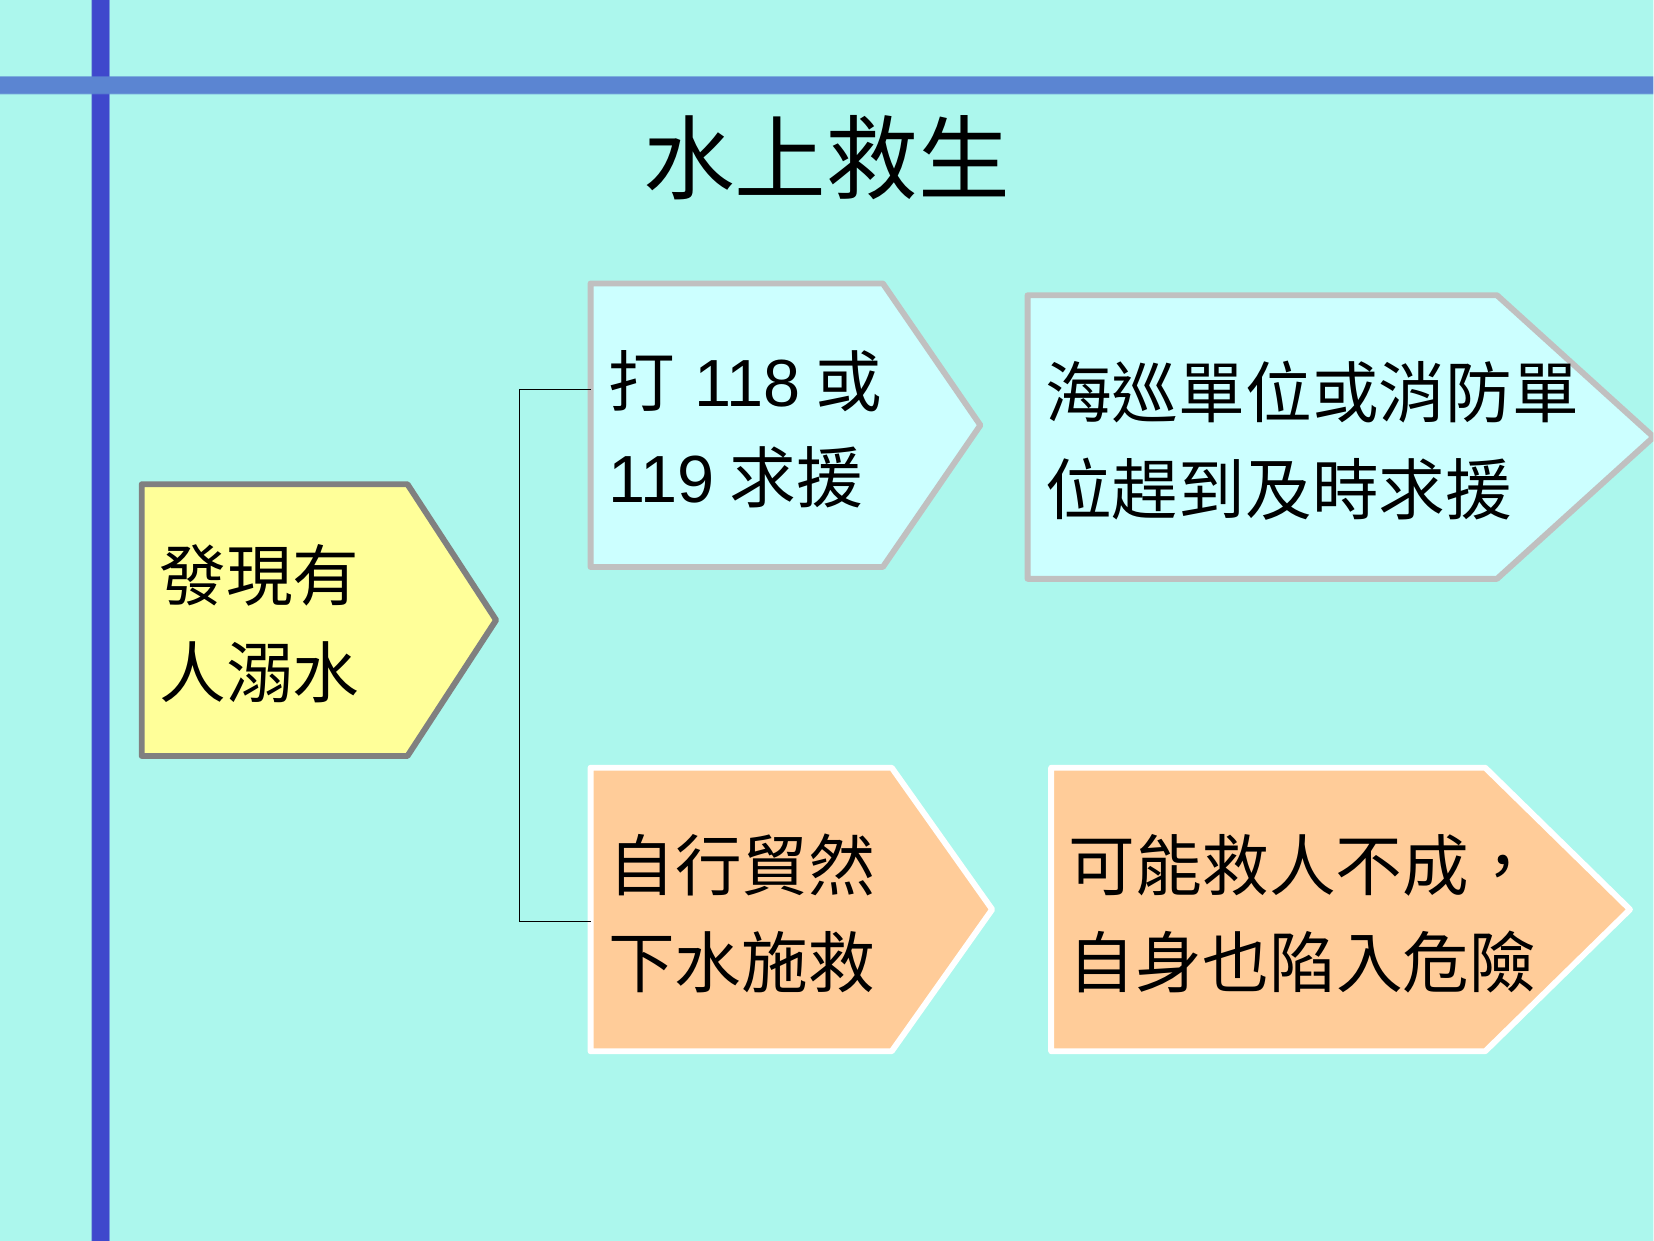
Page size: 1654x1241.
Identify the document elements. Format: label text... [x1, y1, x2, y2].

text_box 發現有 人溺水 [141, 484, 497, 756]
title 水上救生 [82, 49, 1571, 257]
text_box 自行貿然 下水施救 [590, 767, 993, 1052]
text_box 可能救人不成， 自身也陷入危險 [1051, 767, 1630, 1052]
text_box 打118或 119求援 [590, 283, 981, 567]
picture [0, 0, 1654, 1241]
text_box 海巡單位或消防單 位趕到及時求援 [1027, 295, 1654, 579]
